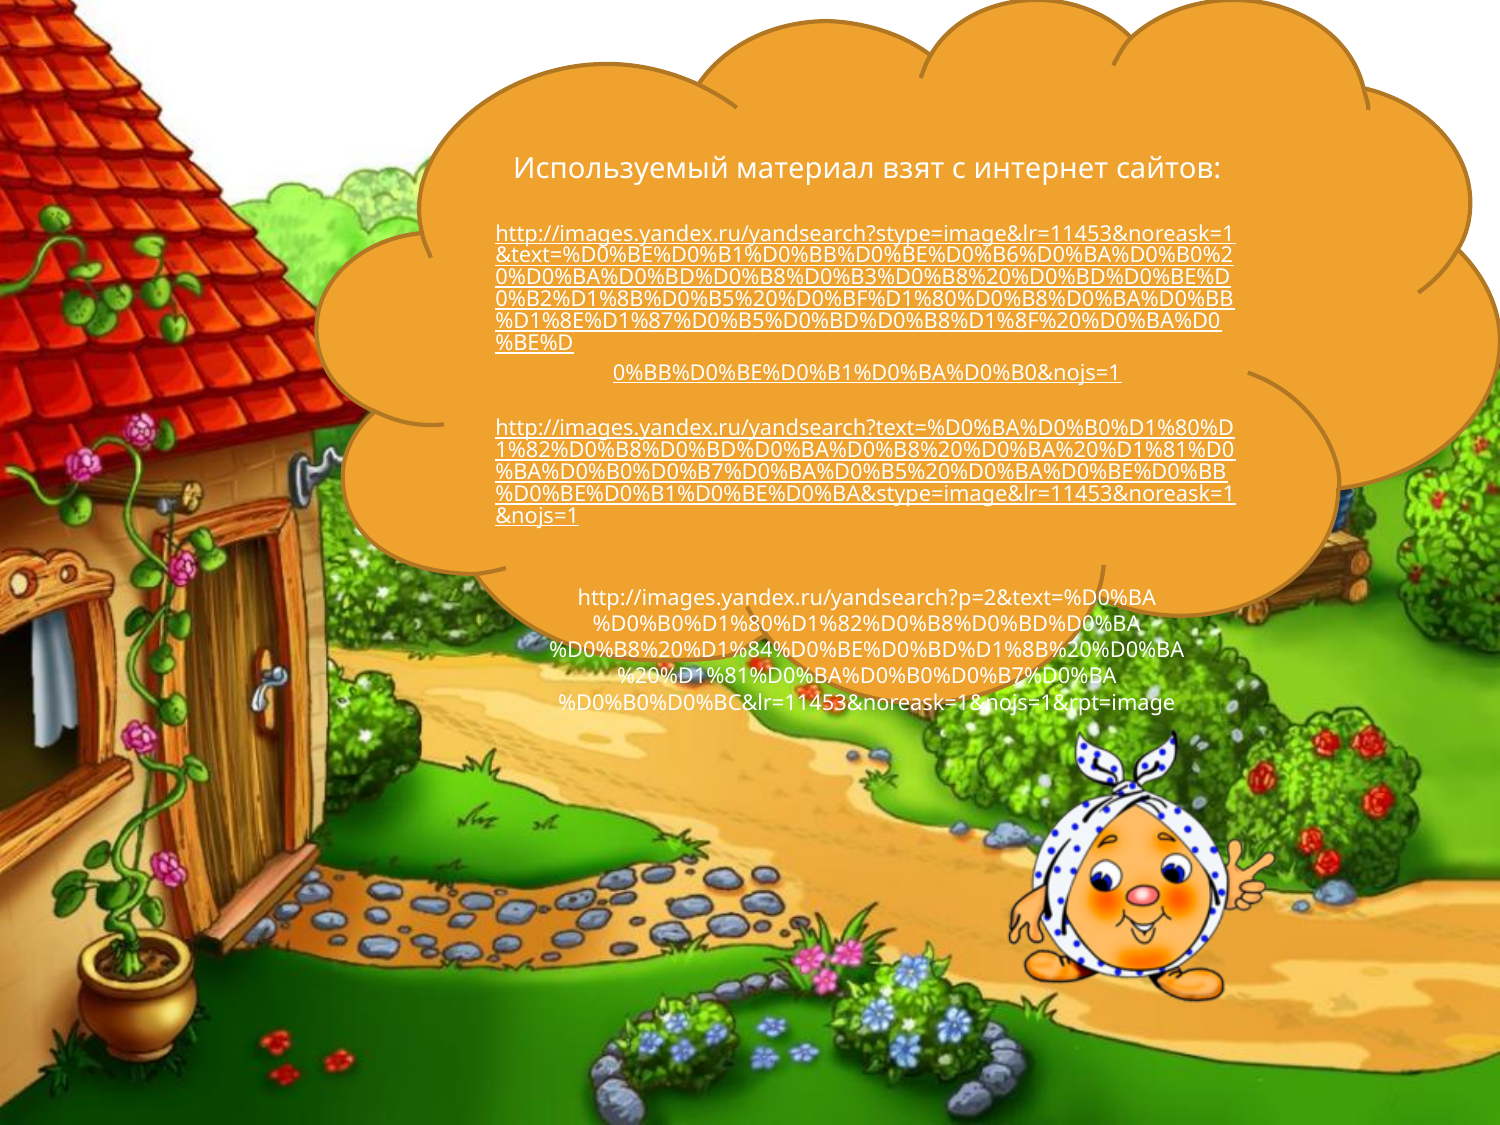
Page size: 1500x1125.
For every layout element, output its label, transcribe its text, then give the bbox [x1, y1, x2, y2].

picture [879, 700, 886, 709]
picture [1253, 0, 1500, 326]
picture [849, 703, 856, 709]
picture [1085, 617, 1091, 630]
picture [1055, 0, 1215, 36]
text_box Используемый материал взят с интернет сайтов: http://images.yandex.ru/yandsearch?stype=image&lr=11453&noreask=1&text=%D0%BE%D0%B1%D0%BB%D0%BE%D0%B6%D0%BA%D0%B0%20%D0%BA%D0%BD%D0%B8%D0%B3%D0%B8%20%D0%BD%D0%BE%D0%B2%D1%8B%D0%B5%20%D0%BF%D1%80%D0%B8%D0%BA%D0%BB%D1%8E%D1%87%D0%B5%D0%BD%D0%B8%D1%8F%20%D0%BA%D0%BE%D0%BB%D0%BE%D0%B1%D0%BA%D0%B0&nojs=1 http://images.yandex.ru/yandsearch?text=%D0%BA%D0%B0%D1%80%D1%82%D0%B8%D0%BD%D0%BA%D0%B8%20%D0%BA%20%D1%81%D0%BA%D0%B0%D0%B7%D0%BA%D0%B5%20%D0%BA%D0%BE%D0%BB%D0%BE%D0%B1%D0%BE%D0%BA&stype=image&lr=11453&noreask=1&nojs=1 http://images.yandex.ru/yandsearch?p=2&text=%D0%BA%D0%B0%D1%80%D1%82%D0%B8%D0%BD%D0%BA%D0%B8%20%D1%84%D0%BE%D0%BD%D1%8B%20%D0%BA%20%D1%81%D0%BA%D0%B0%D0%B7%D0%BA%D0%B0%D0%BC&lr=11453&noreask=1&nojs=1&rpt=image [316, 0, 1500, 704]
picture [972, 703, 979, 709]
picture [571, 646, 580, 655]
picture [0, 0, 1500, 1125]
